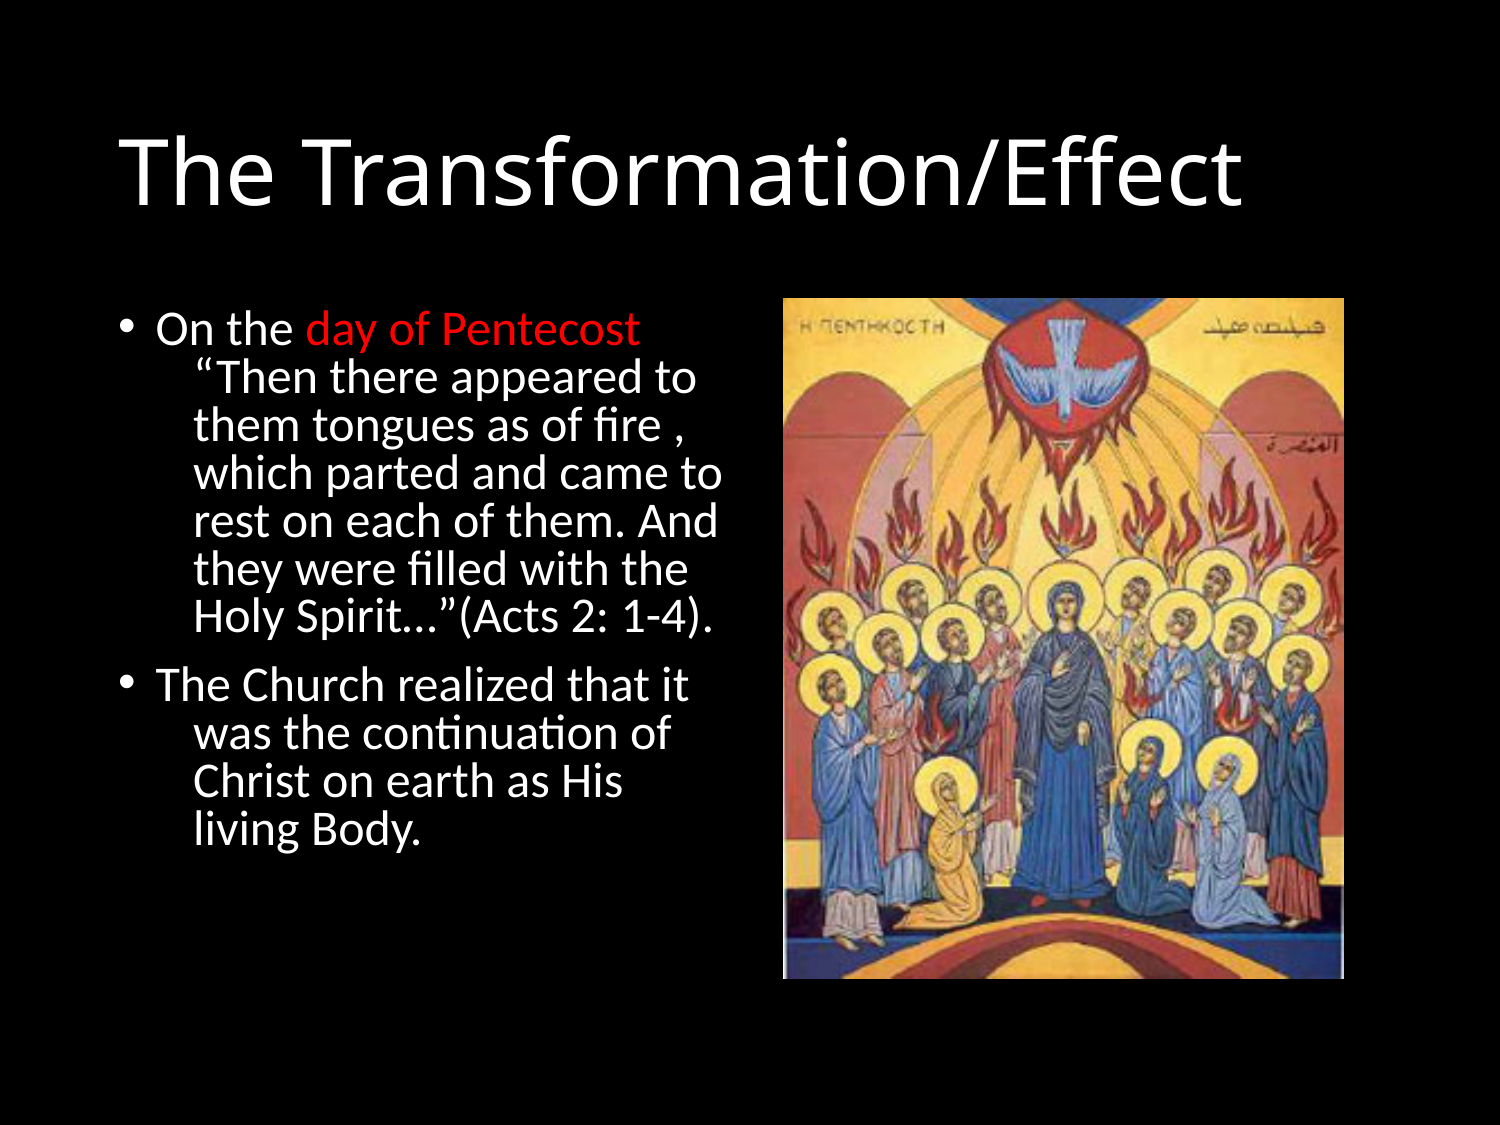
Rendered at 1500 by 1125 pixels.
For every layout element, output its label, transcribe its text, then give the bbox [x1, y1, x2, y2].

title The Transformation/Effect [103, 59, 1397, 278]
list On the day of Pentecost “Then there appeared to them tongues as of fire , which parted and came to rest on each of them. And they were filled with the Holy Spirit…”(Acts 2: 1-4). The Church realized that it was the continuation of Christ on earth as His living Body. [103, 299, 741, 1014]
picture [783, 298, 1344, 979]
